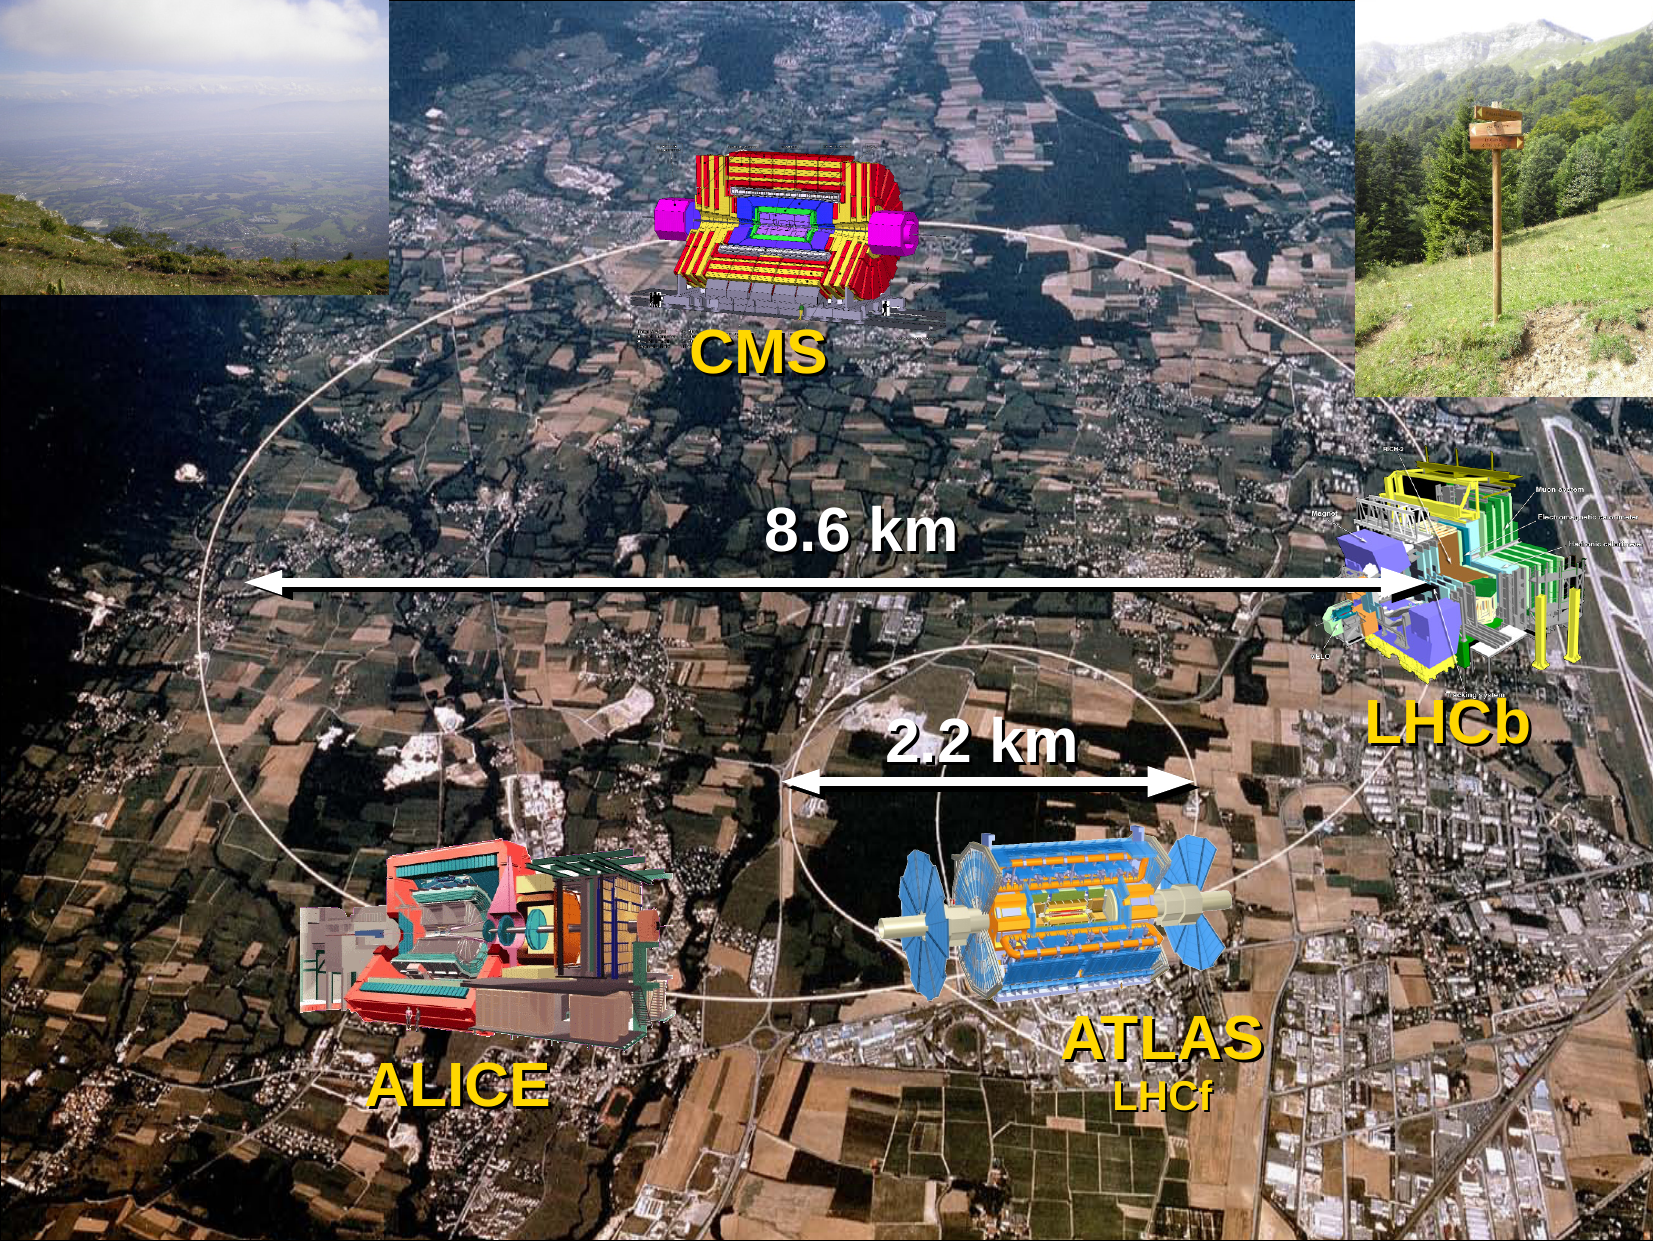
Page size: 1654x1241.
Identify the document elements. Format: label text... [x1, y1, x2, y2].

text_box ATLAS LHCf [1012, 995, 1313, 1127]
text_box 8.6 km [750, 487, 1082, 573]
text_box ALICE [349, 1042, 575, 1127]
text_box LHCb [1350, 679, 1576, 764]
picture [0, 0, 1653, 1240]
text_box 2.2 km [870, 698, 1133, 784]
text_box CMS [675, 310, 901, 395]
